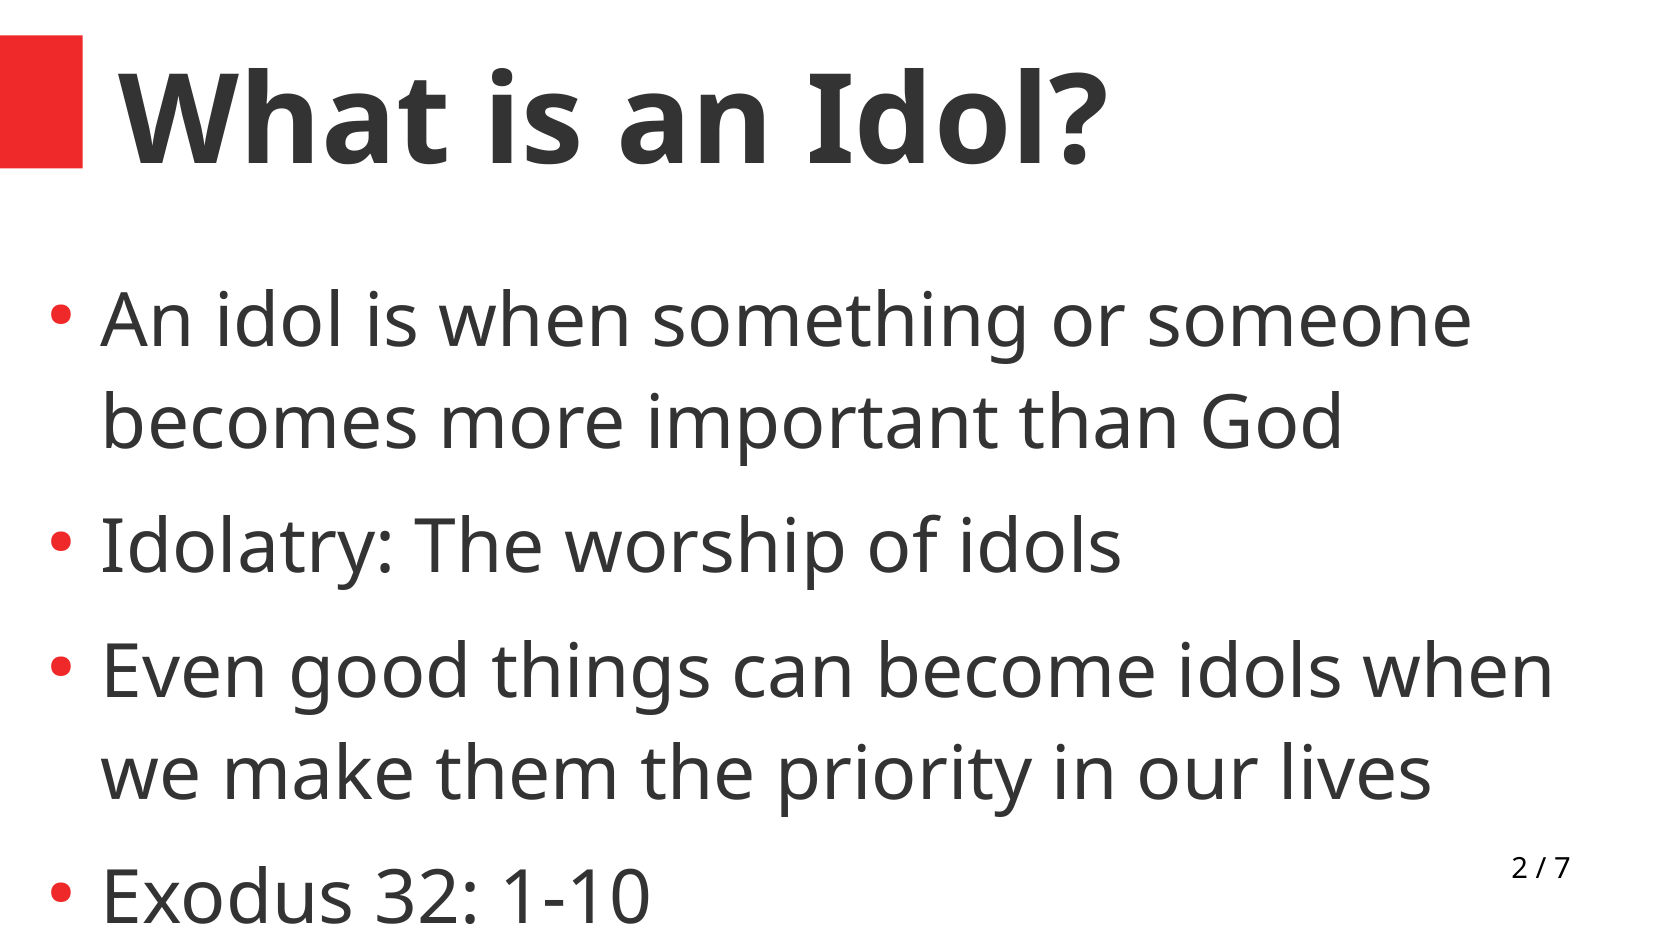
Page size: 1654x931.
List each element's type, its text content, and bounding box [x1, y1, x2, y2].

list An idol is when something or someone becomes more important than God Idolatry: The worship of idols Even good things can become idols when we make them the priority in our lives Exodus 32: 1-10 [30, 265, 1636, 833]
title What is an Idol? [118, 29, 1571, 200]
